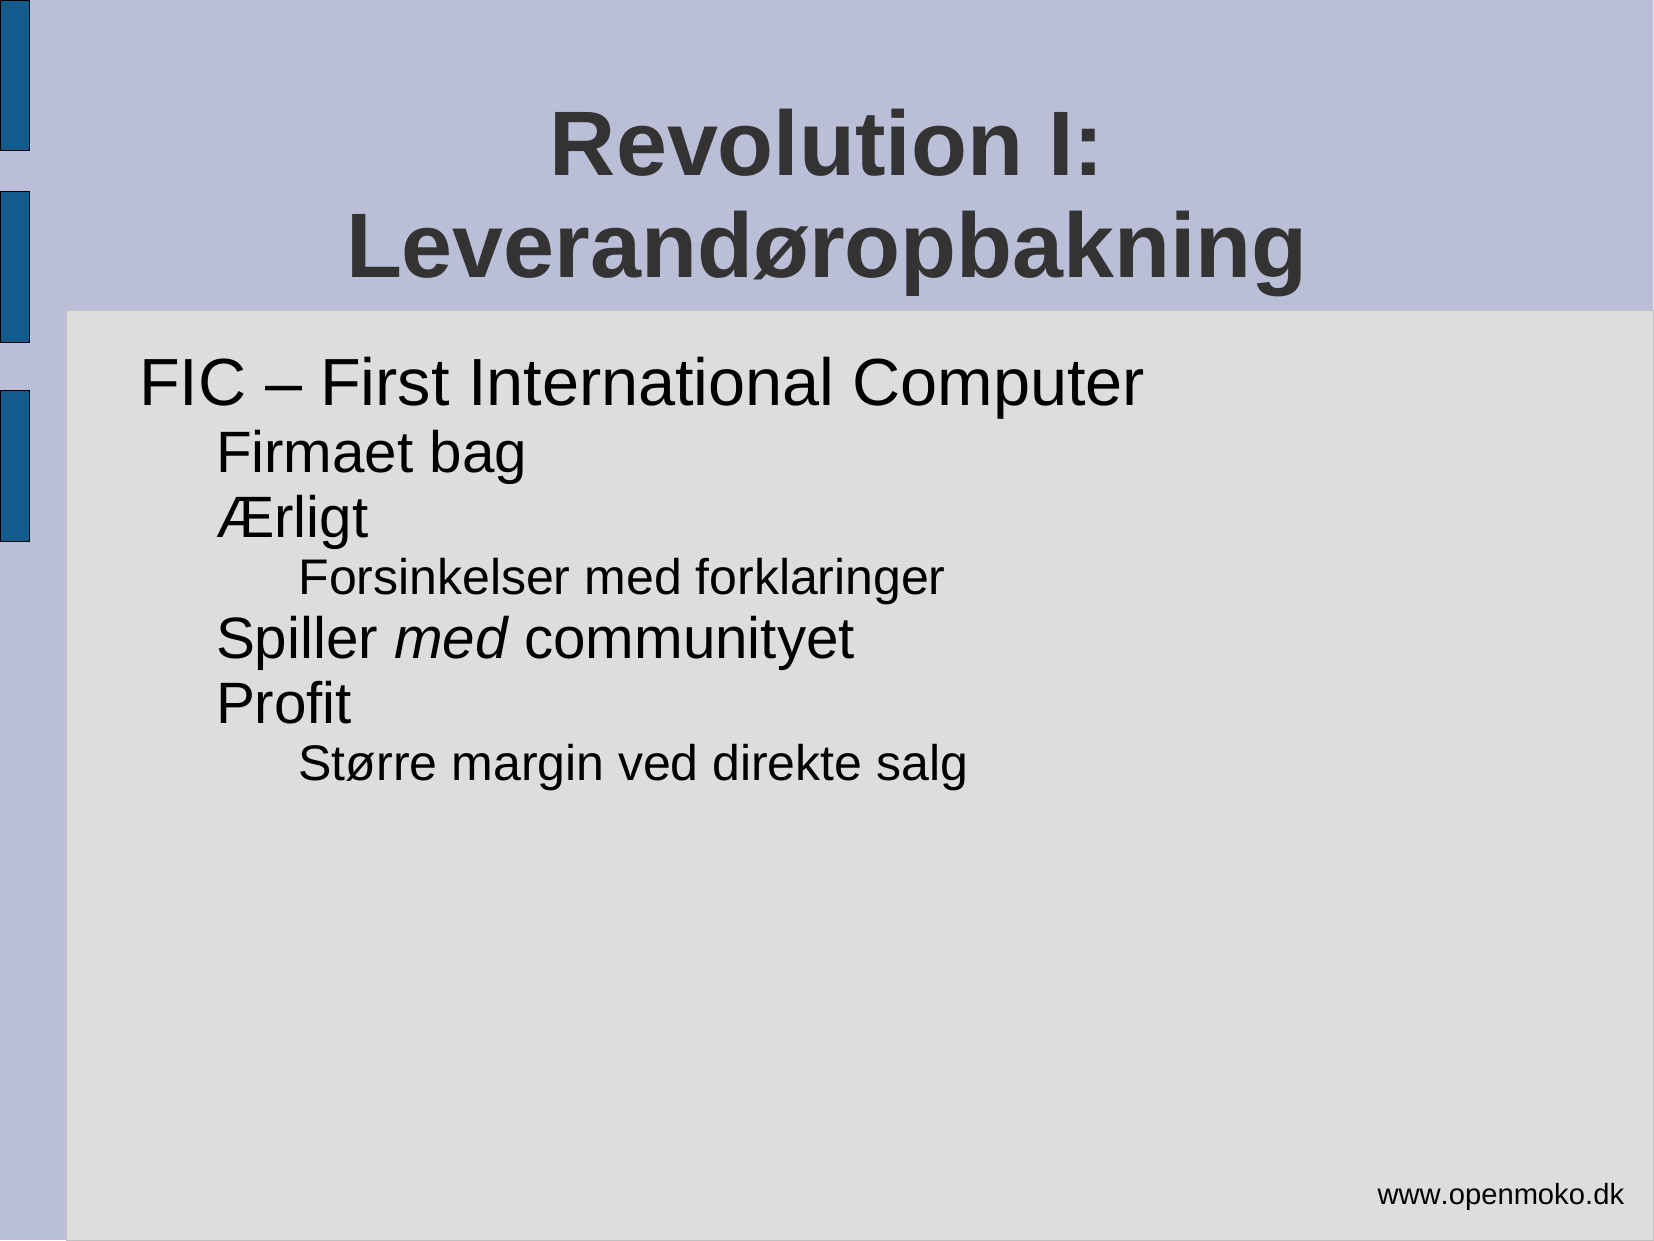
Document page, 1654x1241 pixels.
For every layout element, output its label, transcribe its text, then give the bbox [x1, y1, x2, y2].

list FIC – First International Computer Firmaet bag Ærligt Forsinkelser med forklaringer Spiller med communityet Profit Større margin ved direkte salg [121, 344, 1534, 1127]
title Revolution I: Leverandøropbakning [121, 87, 1534, 302]
